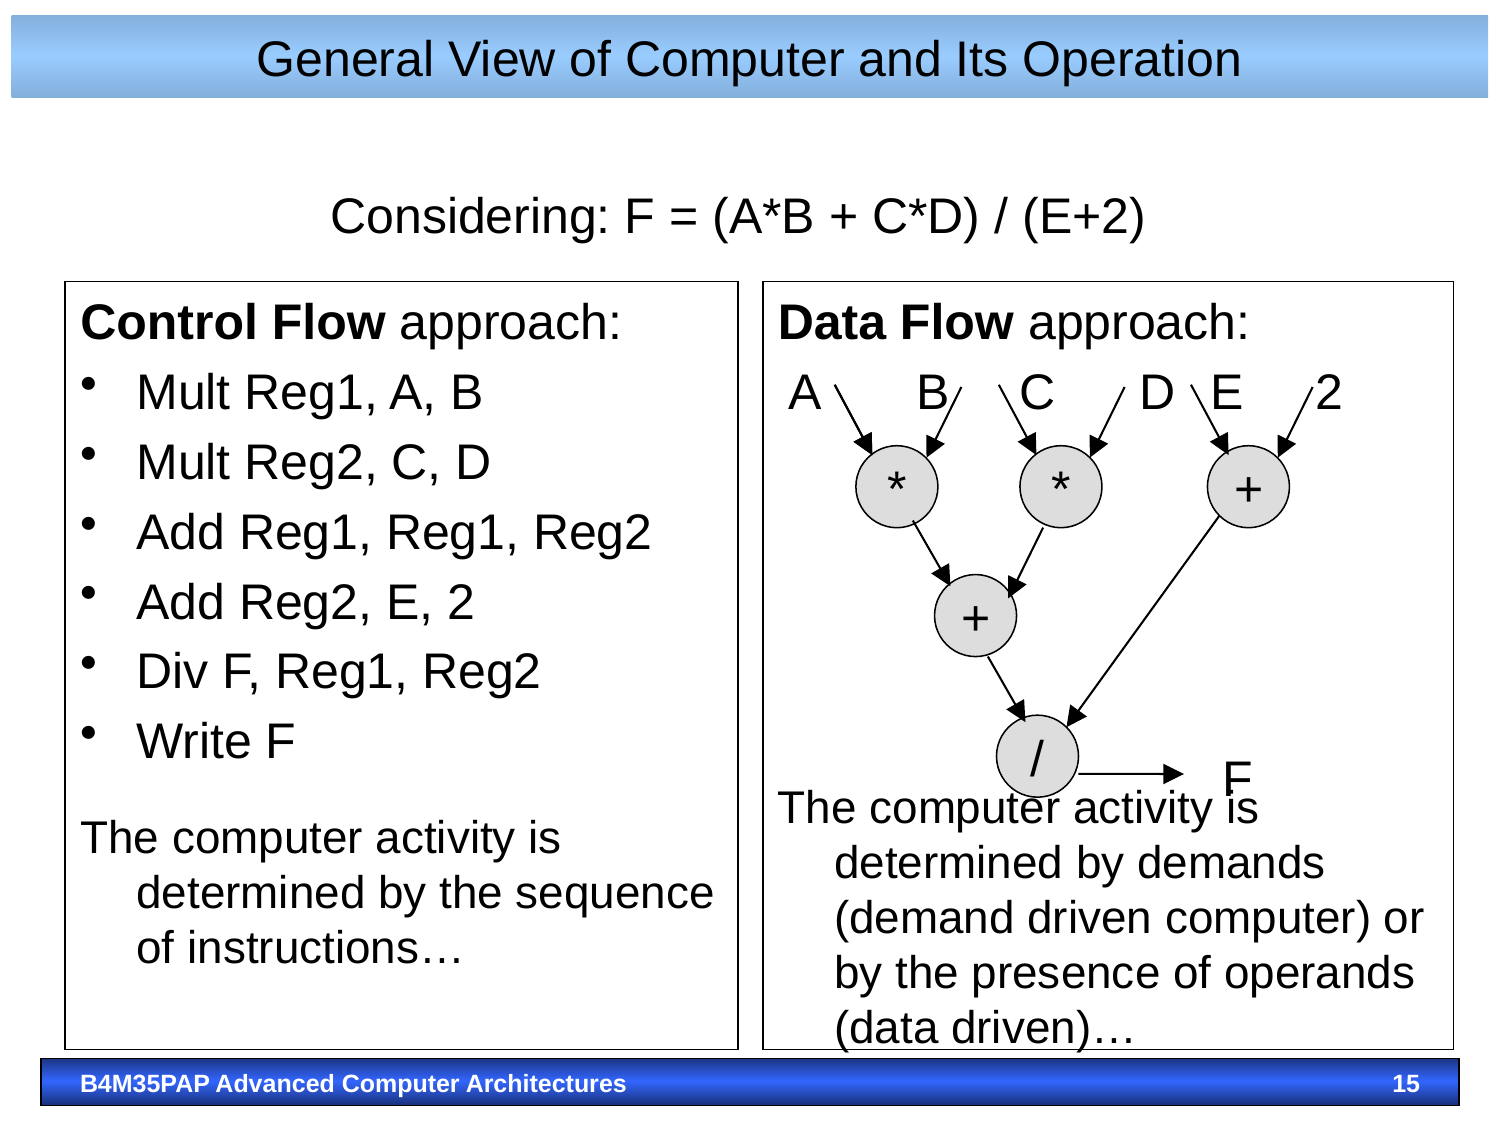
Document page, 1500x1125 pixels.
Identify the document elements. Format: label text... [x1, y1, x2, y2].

text_box * [855, 445, 938, 528]
text_box E [1195, 351, 1290, 427]
text_box F [1207, 738, 1302, 814]
text_box 2 [1301, 351, 1395, 427]
title General View of Computer and Its Operation [11, 15, 1489, 98]
text_box E [1195, 397, 1211, 427]
text_box Control Flow approach: Mult Reg1, A, B Mult Reg2, C, D Add Reg1, Reg1, Reg2 Add Reg2, E, 2 Div F, Reg1, Reg2 Write F The computer activity is determined by the sequence of instructions… [65, 281, 738, 1050]
text_box * [1019, 445, 1102, 528]
text_box Considering: F = (A*B + C*D) / (E+2) [58, 176, 1419, 251]
list Data Flow approach: The computer activity is determined by demands (demand driven computer) or by the presence of operands (data driven)… [762, 281, 1454, 1050]
text_box / [996, 715, 1079, 798]
text_box A B C D [773, 351, 1195, 427]
text_box + [934, 574, 1017, 657]
text_box + [1207, 445, 1290, 528]
